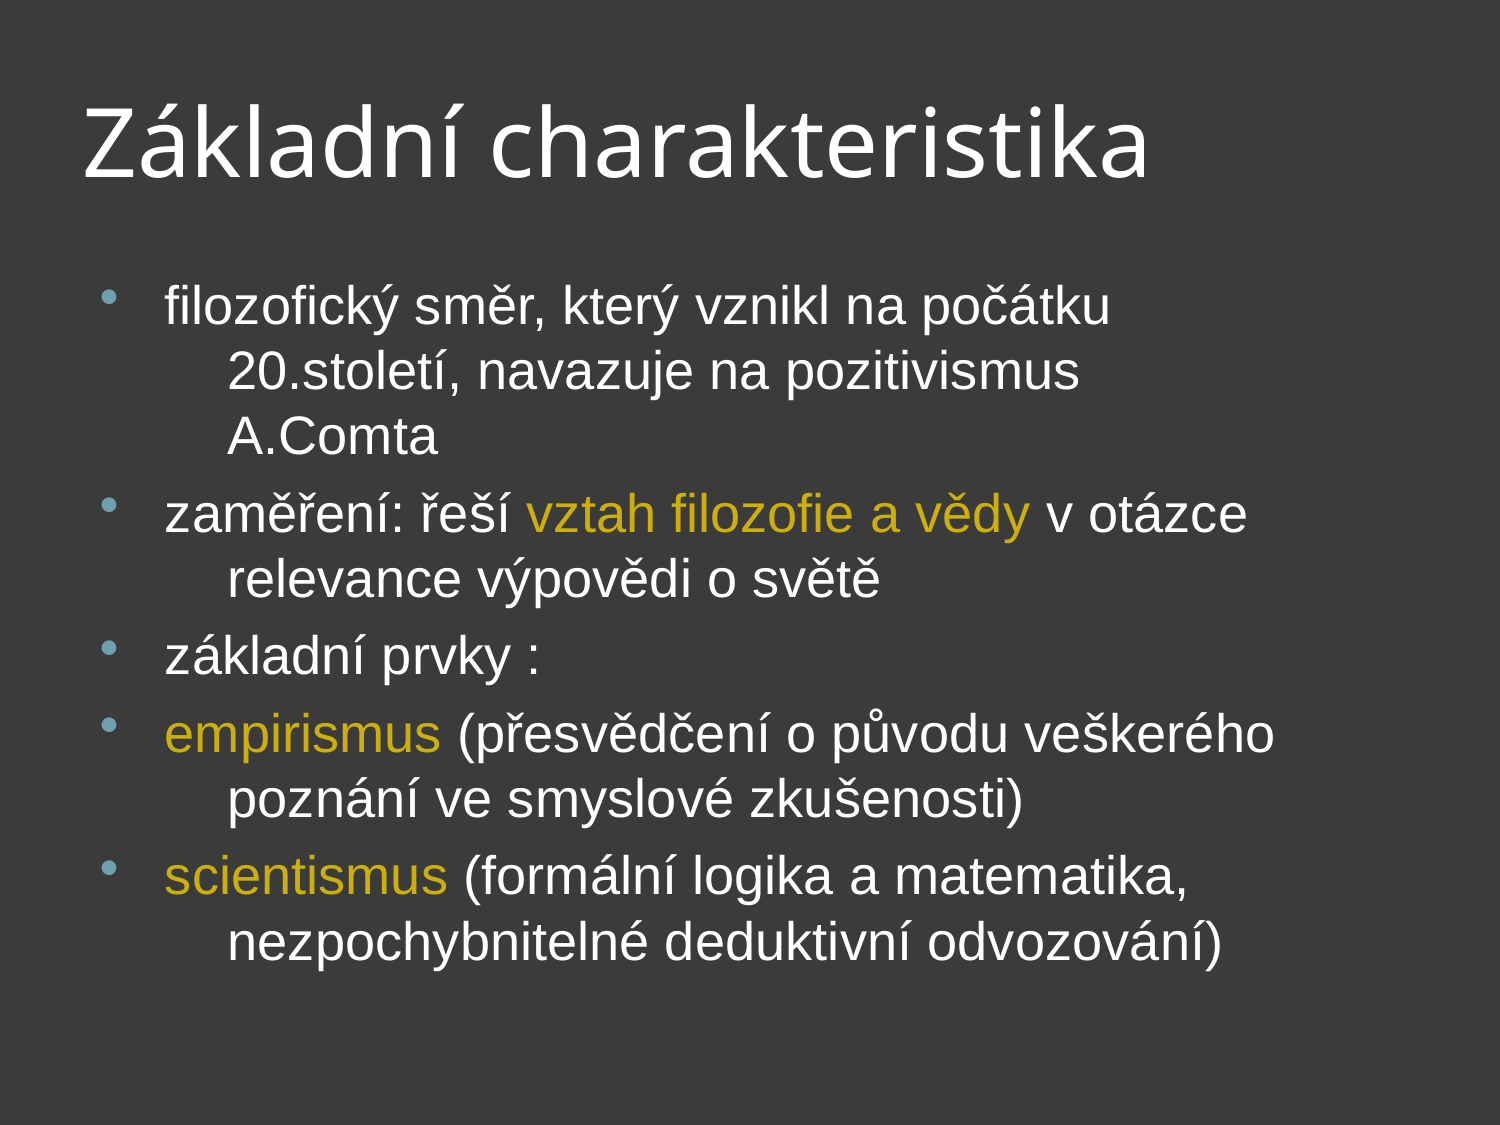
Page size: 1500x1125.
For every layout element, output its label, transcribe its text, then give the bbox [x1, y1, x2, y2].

title Základní charakteristika [75, 45, 1300, 233]
list filozofický směr, který vznikl na počátku 20.století, navazuje na pozitivismus A.Comta zaměření: řeší vztah filozofie a vědy v otázce relevance výpovědi o světě základní prvky : empirismus (přesvědčení o původu veškerého poznání ve smyslové zkušenosti) scientismus (formální logika a matematika, nezpochybnitelné deduktivní odvozování) [75, 262, 1300, 1005]
